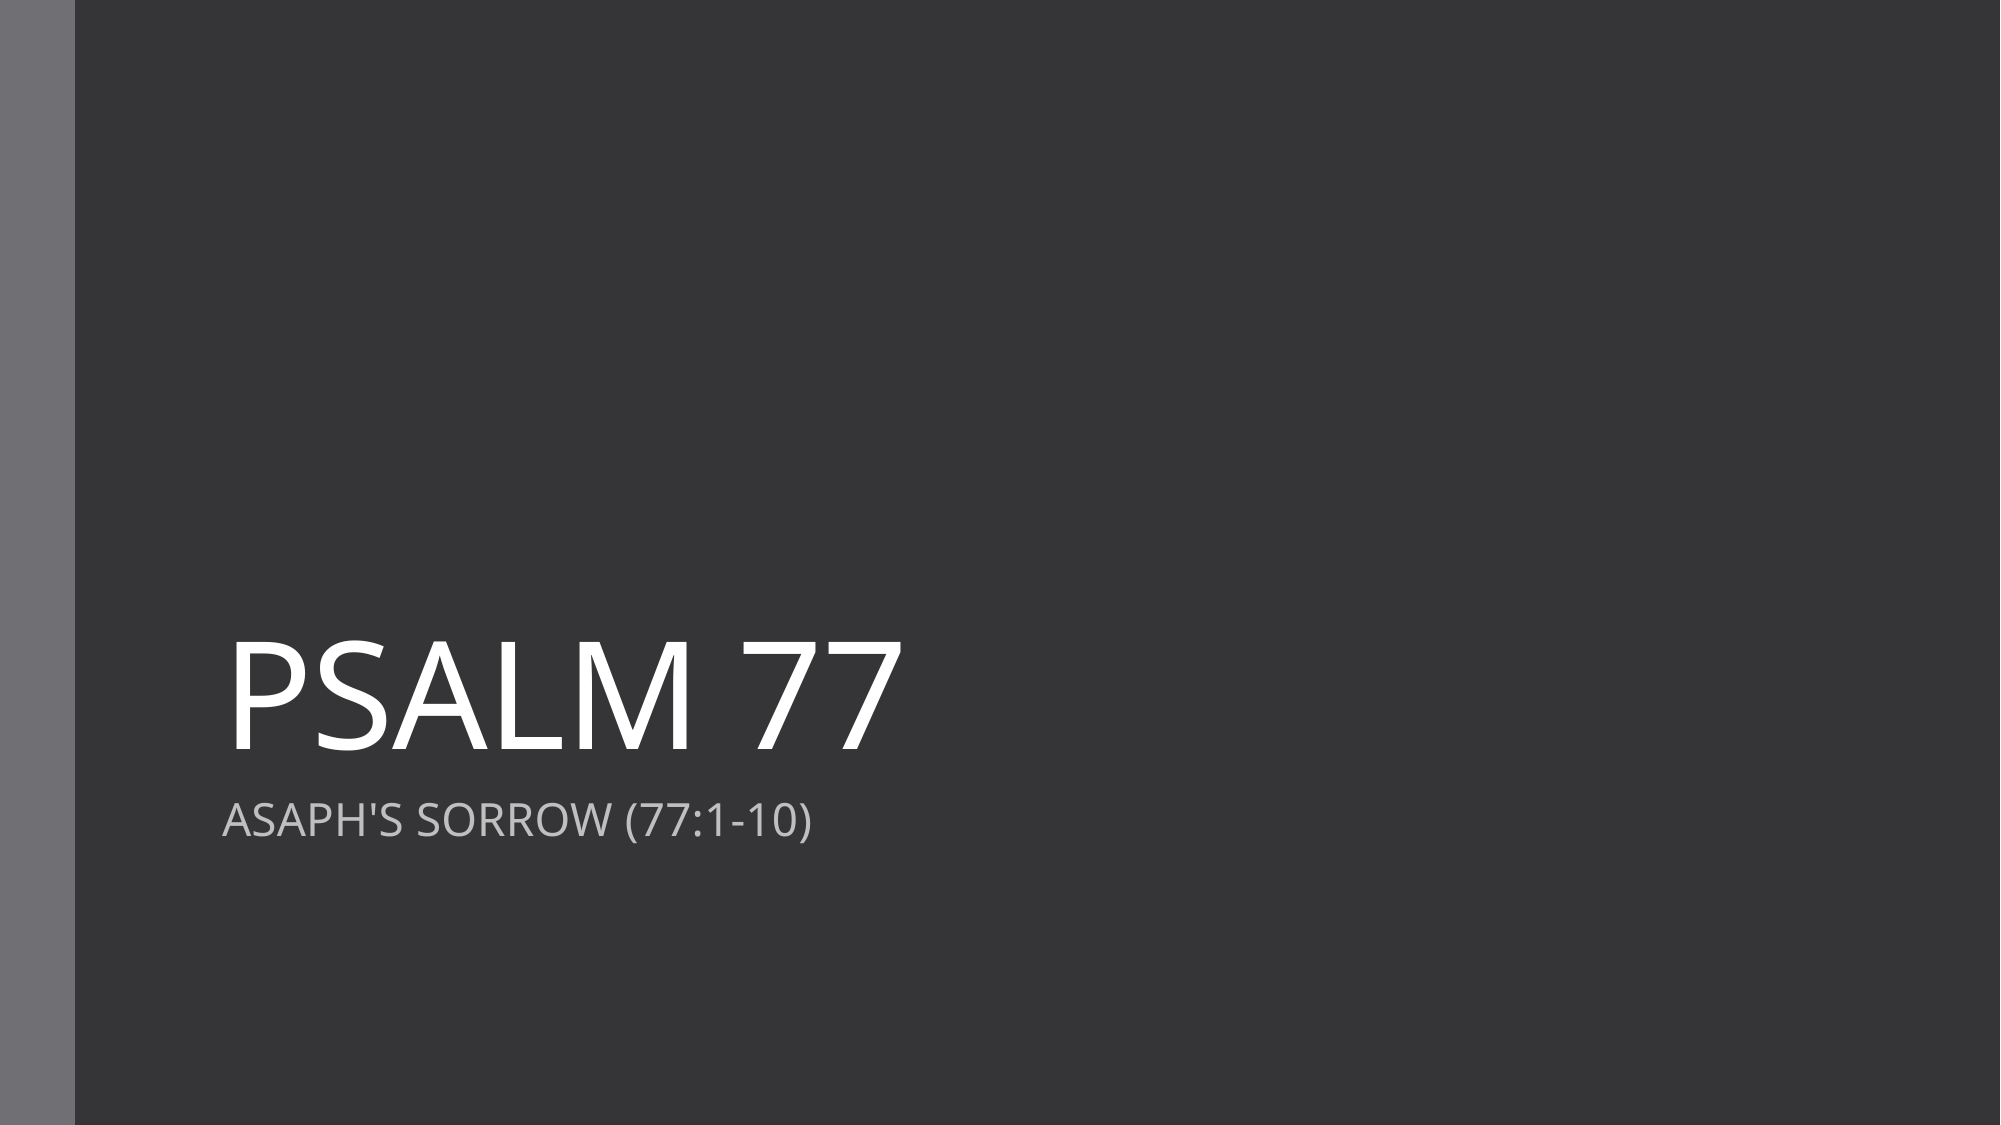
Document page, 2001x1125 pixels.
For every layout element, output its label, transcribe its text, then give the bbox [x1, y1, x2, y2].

title PSALM 77 [206, 124, 1752, 787]
subtitle ASAPH'S SORROW (77:1-10) [206, 787, 1752, 1066]
